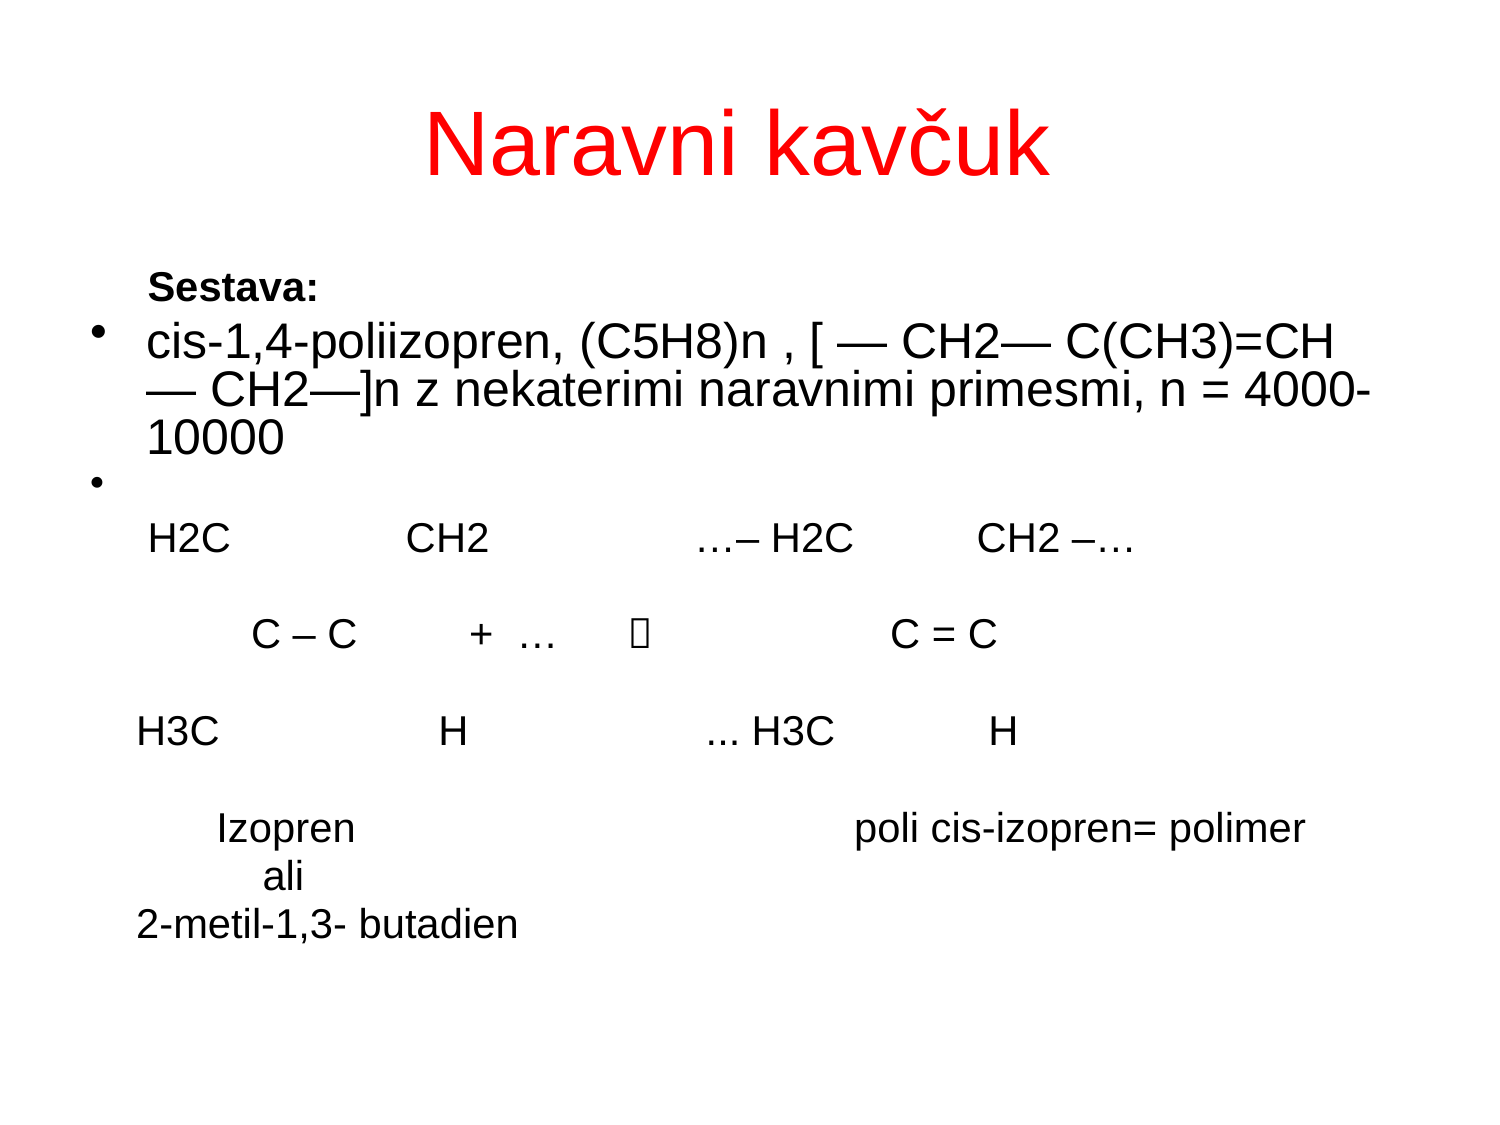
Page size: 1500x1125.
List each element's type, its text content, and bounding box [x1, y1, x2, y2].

list Sestava: cis-1,4-poliizopren, (C5H8)n , [ — CH2— C(CH3)=CH — CH2—]n z nekaterimi naravnimi primesmi, n = 4000- 10000 H2C CH2 …– H2C CH2 –… C – C + …  C = C H3C H ... H3C H Izopren poli cis-izopren= polimer ali 2-metil-1,3- butadien [75, 262, 1412, 1005]
title Naravni kavčuk [75, 45, 1425, 233]
